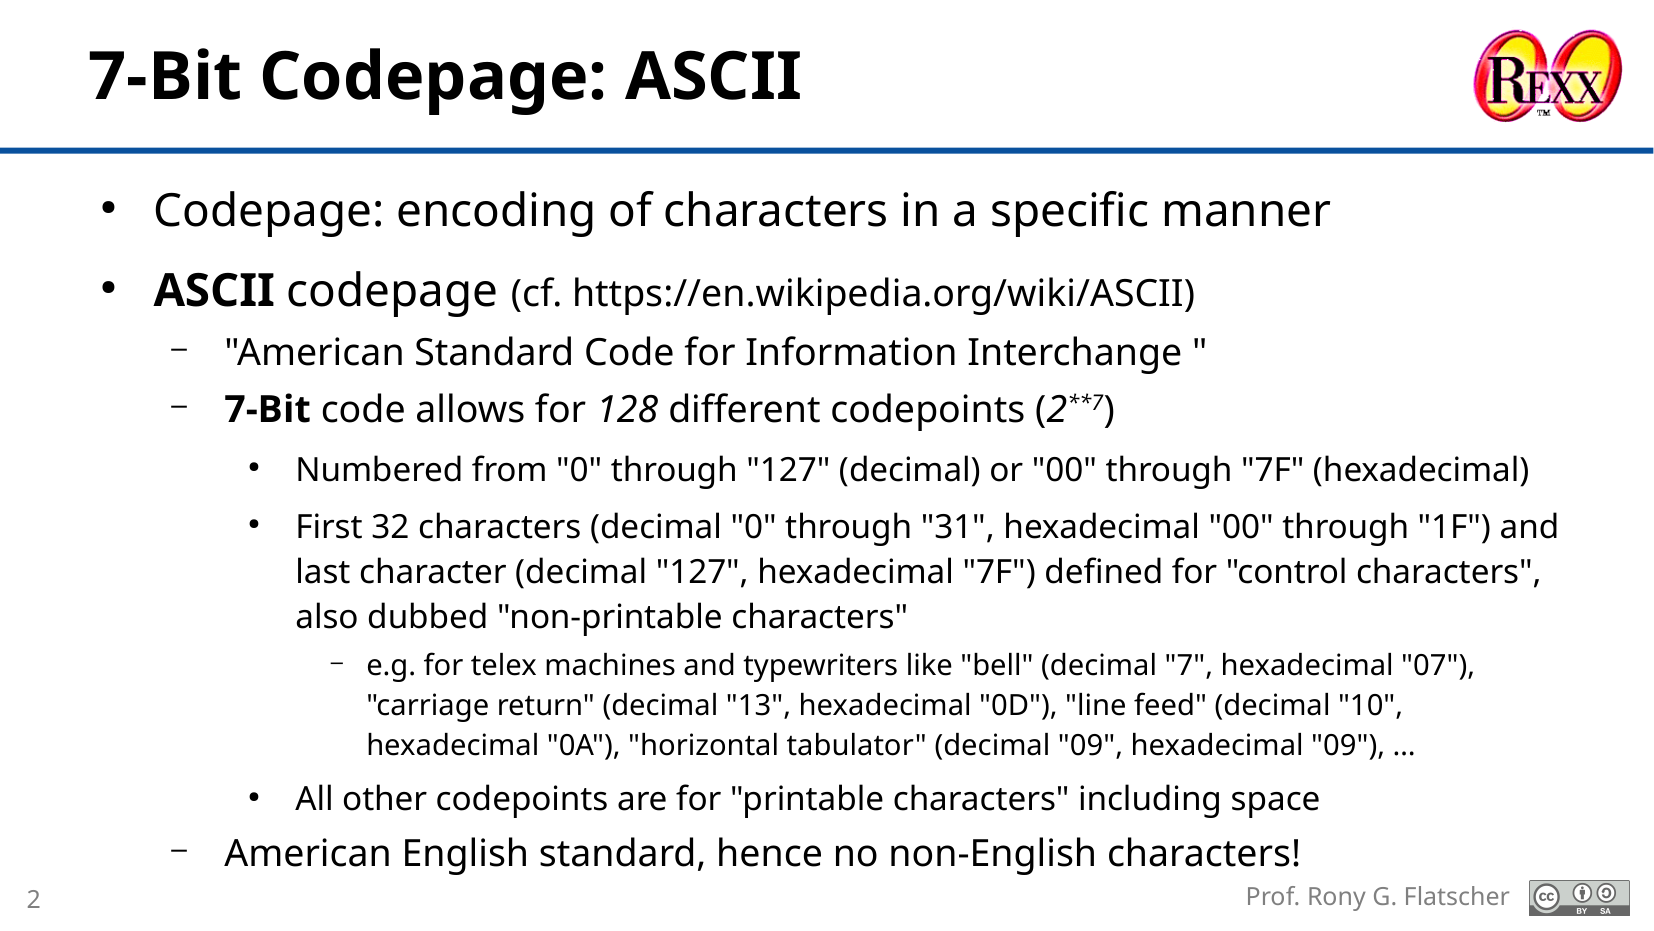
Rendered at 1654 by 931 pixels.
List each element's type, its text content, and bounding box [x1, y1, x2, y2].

list Codepage: encoding of characters in a specific manner ASCII codepage (cf. https://en.wikipedia.org/wiki/ASCII) "American Standard Code for Information Interchange " 7-Bit code allows for 128 different codepoints (2**7) Numbered from "0" through "127" (decimal) or "00" through "7F" (hexadecimal) First 32 characters (decimal "0" through "31", hexadecimal "00" through "1F") and last character (decimal "127", hexadecimal "7F") defined for "control characters", also dubbed "non-printable characters" e.g. for telex machines and typewriters like "bell" (decimal "7", hexadecimal "07"), "carriage return" (decimal "13", hexadecimal "0D"), "line feed" (decimal "10", hexadecimal "0A"), "horizontal tabulator" (decimal "09", hexadecimal "09"), … All other codepoints are for "printable characters" including space American English standard, hence no non-English characters! [82, 177, 1574, 857]
title 7-Bit Codepage: ASCII [29, 0, 1654, 148]
